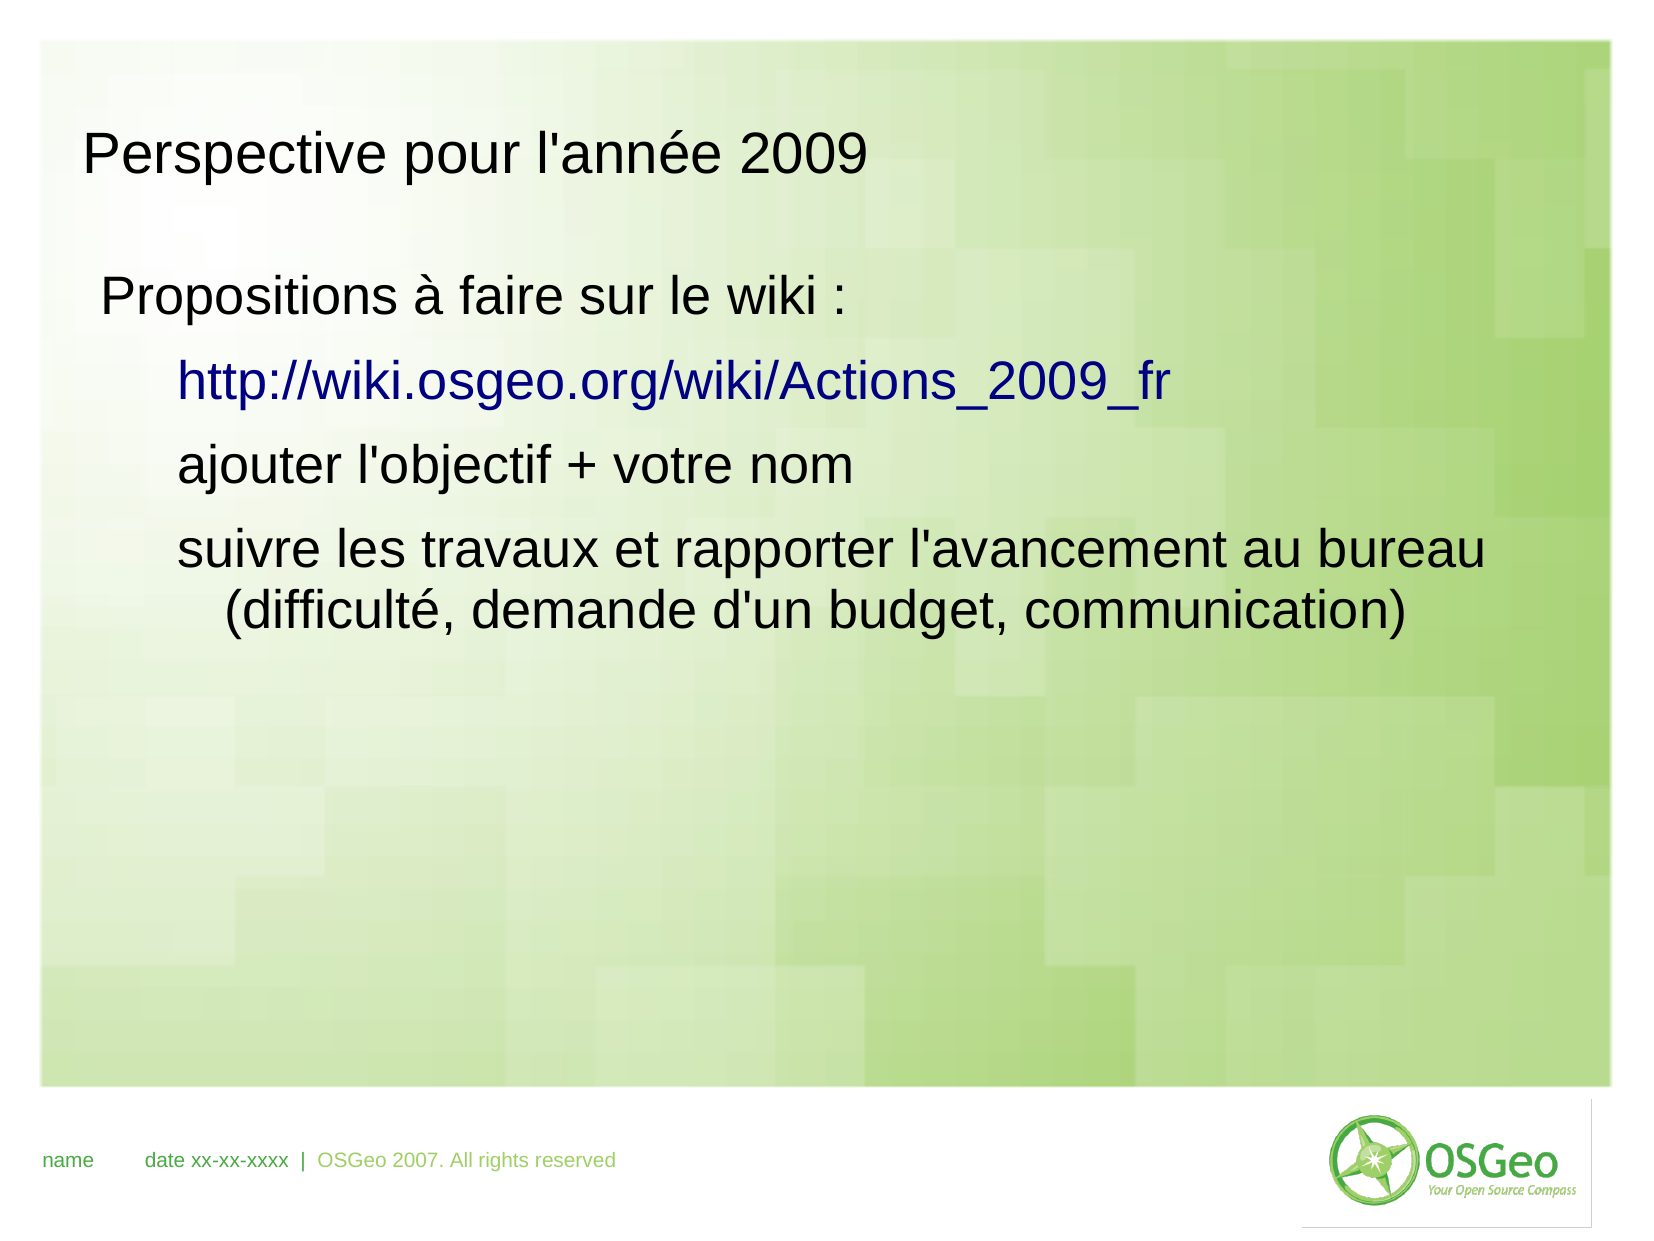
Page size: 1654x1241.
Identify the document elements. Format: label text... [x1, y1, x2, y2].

title Perspective pour l'année 2009 [82, 49, 1571, 257]
picture [0, 1, 1654, 1239]
list Propositions à faire sur le wiki : http://wiki.osgeo.org/wiki/Actions_2009_fr ajouter l'objectif + votre nom suivre les travaux et rapporter l'avancement au bureau (difficulté, demande d'un budget, communication) [82, 265, 1571, 1109]
